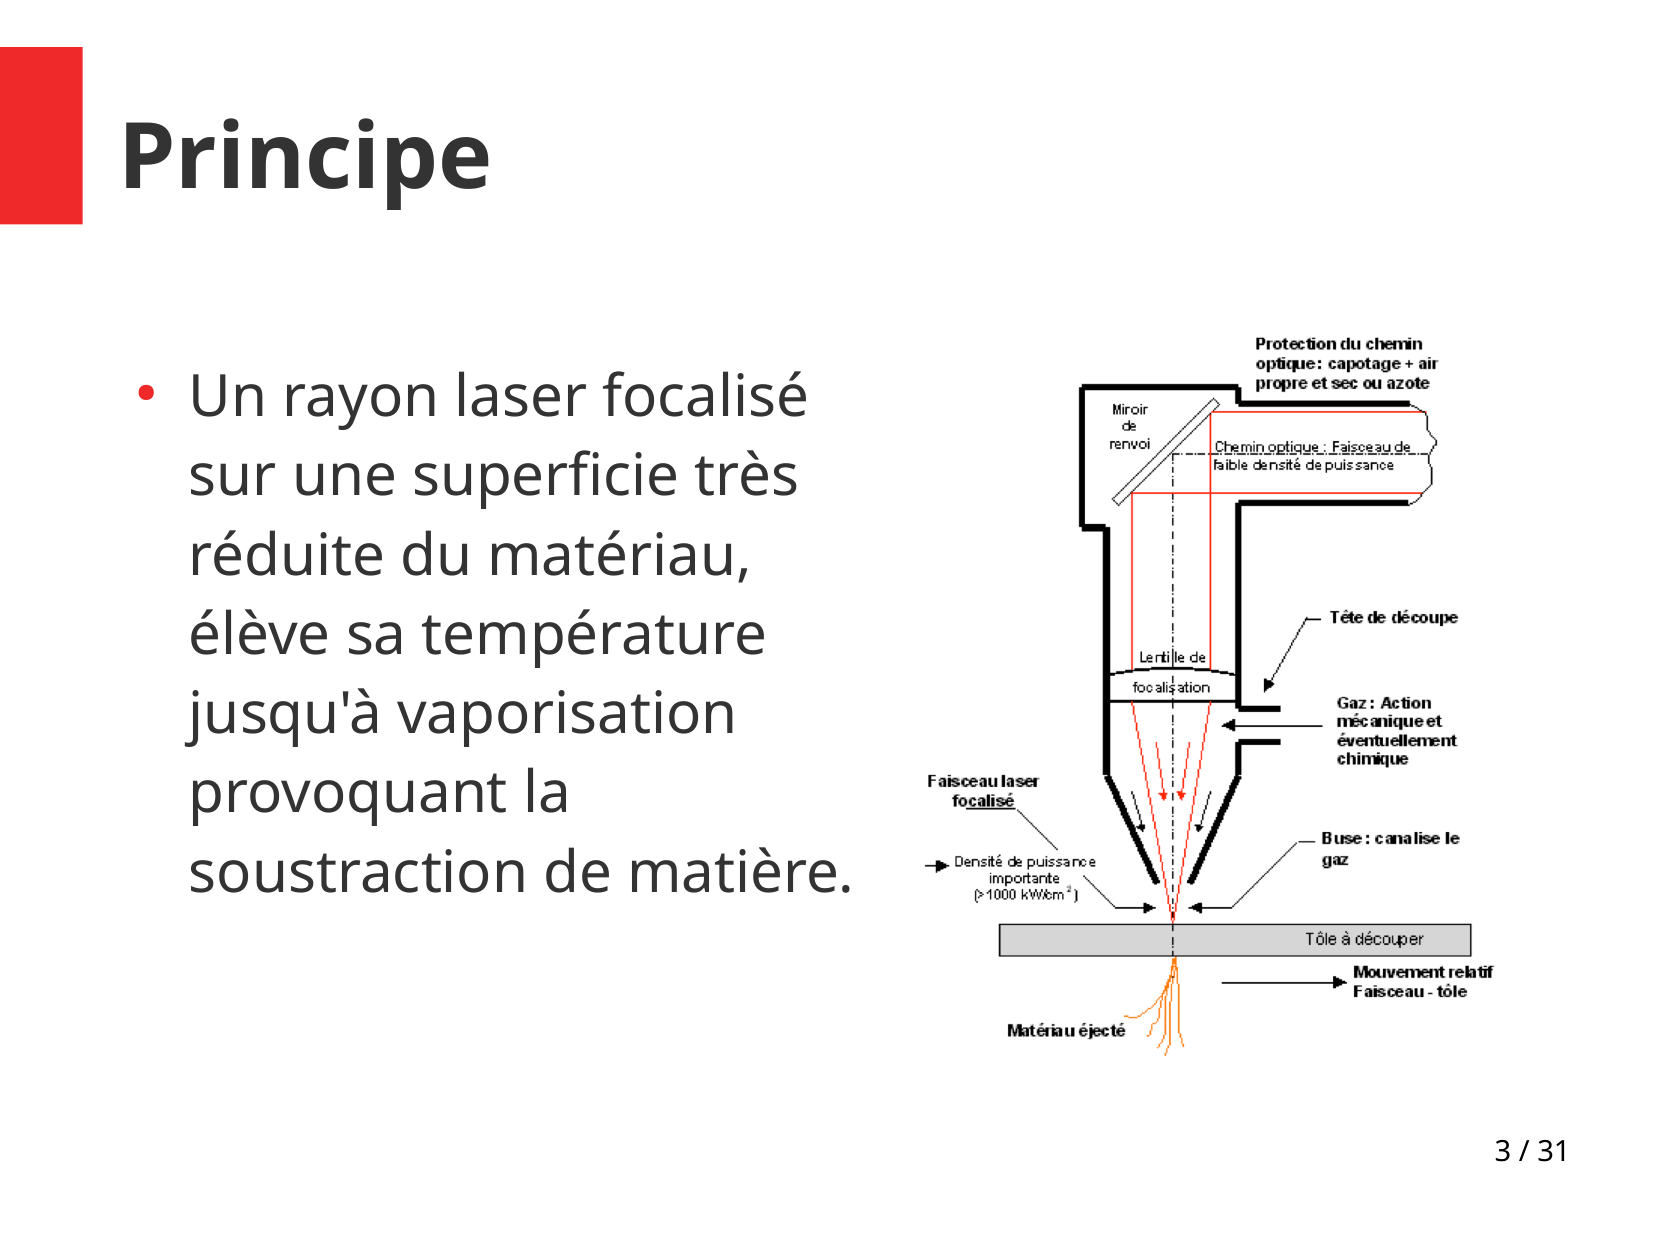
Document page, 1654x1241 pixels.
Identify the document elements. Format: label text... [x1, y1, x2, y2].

picture [868, 317, 1548, 1074]
title Principe [118, 49, 1571, 257]
list Un rayon laser focalisé sur une superficie très réduite du matériau, élève sa température jusqu'à vaporisation provoquant la soustraction de matière. [118, 354, 868, 1074]
